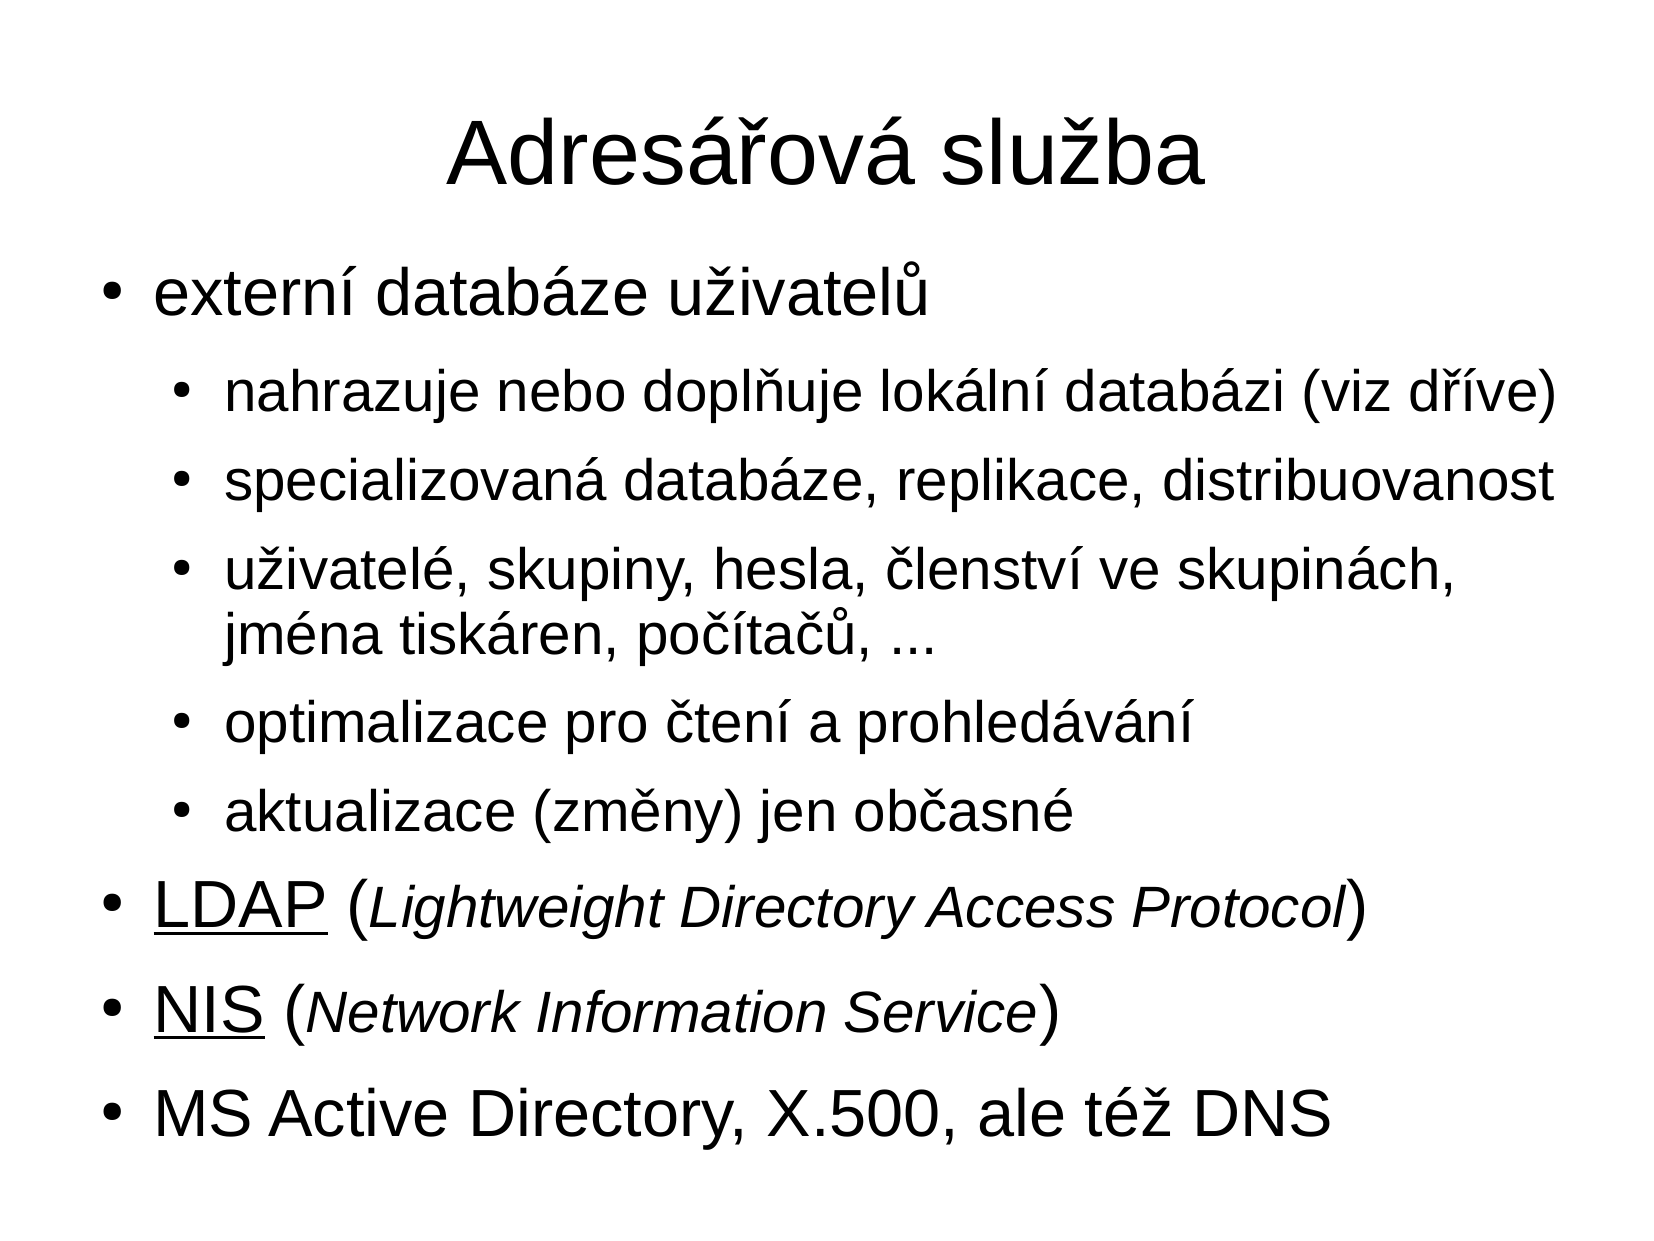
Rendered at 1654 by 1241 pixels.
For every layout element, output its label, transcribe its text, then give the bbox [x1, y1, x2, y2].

title Adresářová služba [82, 56, 1571, 250]
list externí databáze uživatelů nahrazuje nebo doplňuje lokální databázi (viz dříve) specializovaná databáze, replikace, distribuovanost uživatelé, skupiny, hesla, členství ve skupinách, jména tiskáren, počítačů, ... optimalizace pro čtení a prohledávání aktualizace (změny) jen občasné LDAP (Lightweight Directory Access Protocol) NIS (Network Information Service) MS Active Directory, X.500, ale též DNS [82, 254, 1571, 1150]
